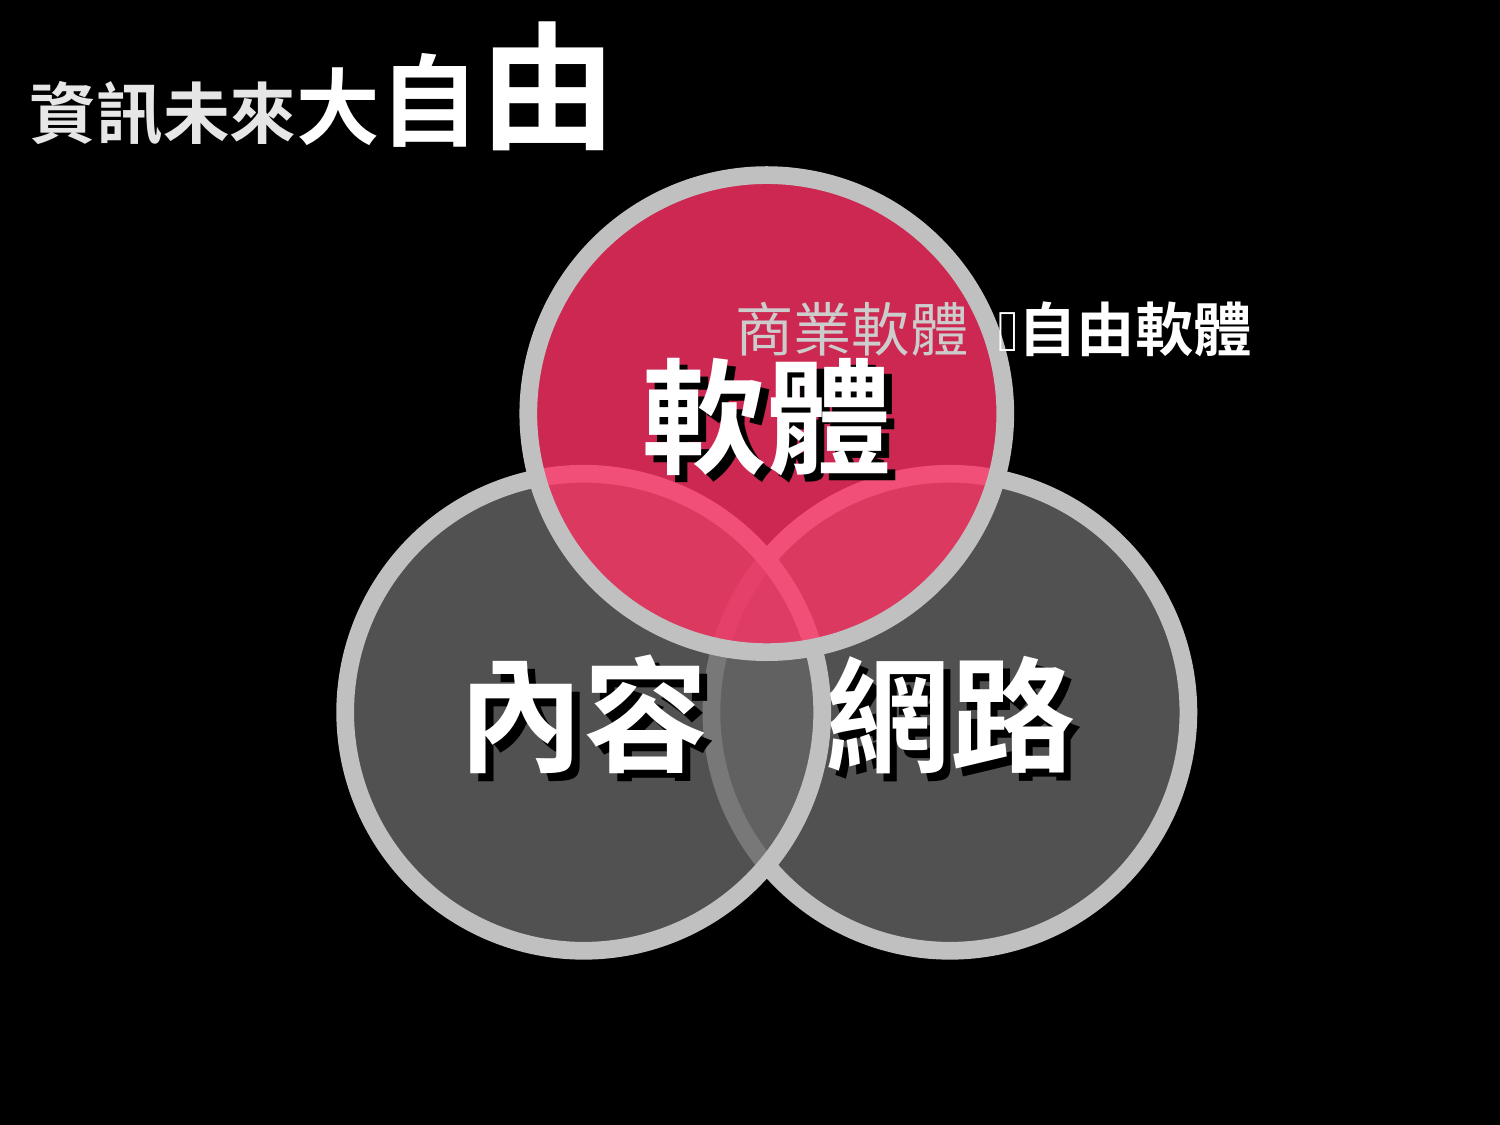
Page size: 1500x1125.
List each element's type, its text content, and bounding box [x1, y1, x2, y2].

text_box 軟體 [698, 390, 707, 396]
text_box 軟體 [729, 401, 744, 409]
text_box 軟體 [824, 424, 835, 462]
text_box 內容 [345, 478, 823, 951]
text_box 網路 [767, 478, 1189, 951]
title 資訊未來大自由 [29, 4, 969, 250]
text_box 軟體 [528, 175, 1006, 653]
text_box 商業軟體 自由軟體 [720, 281, 1301, 368]
text_box 軟體 [701, 413, 721, 449]
text_box 軟體 [734, 368, 777, 468]
